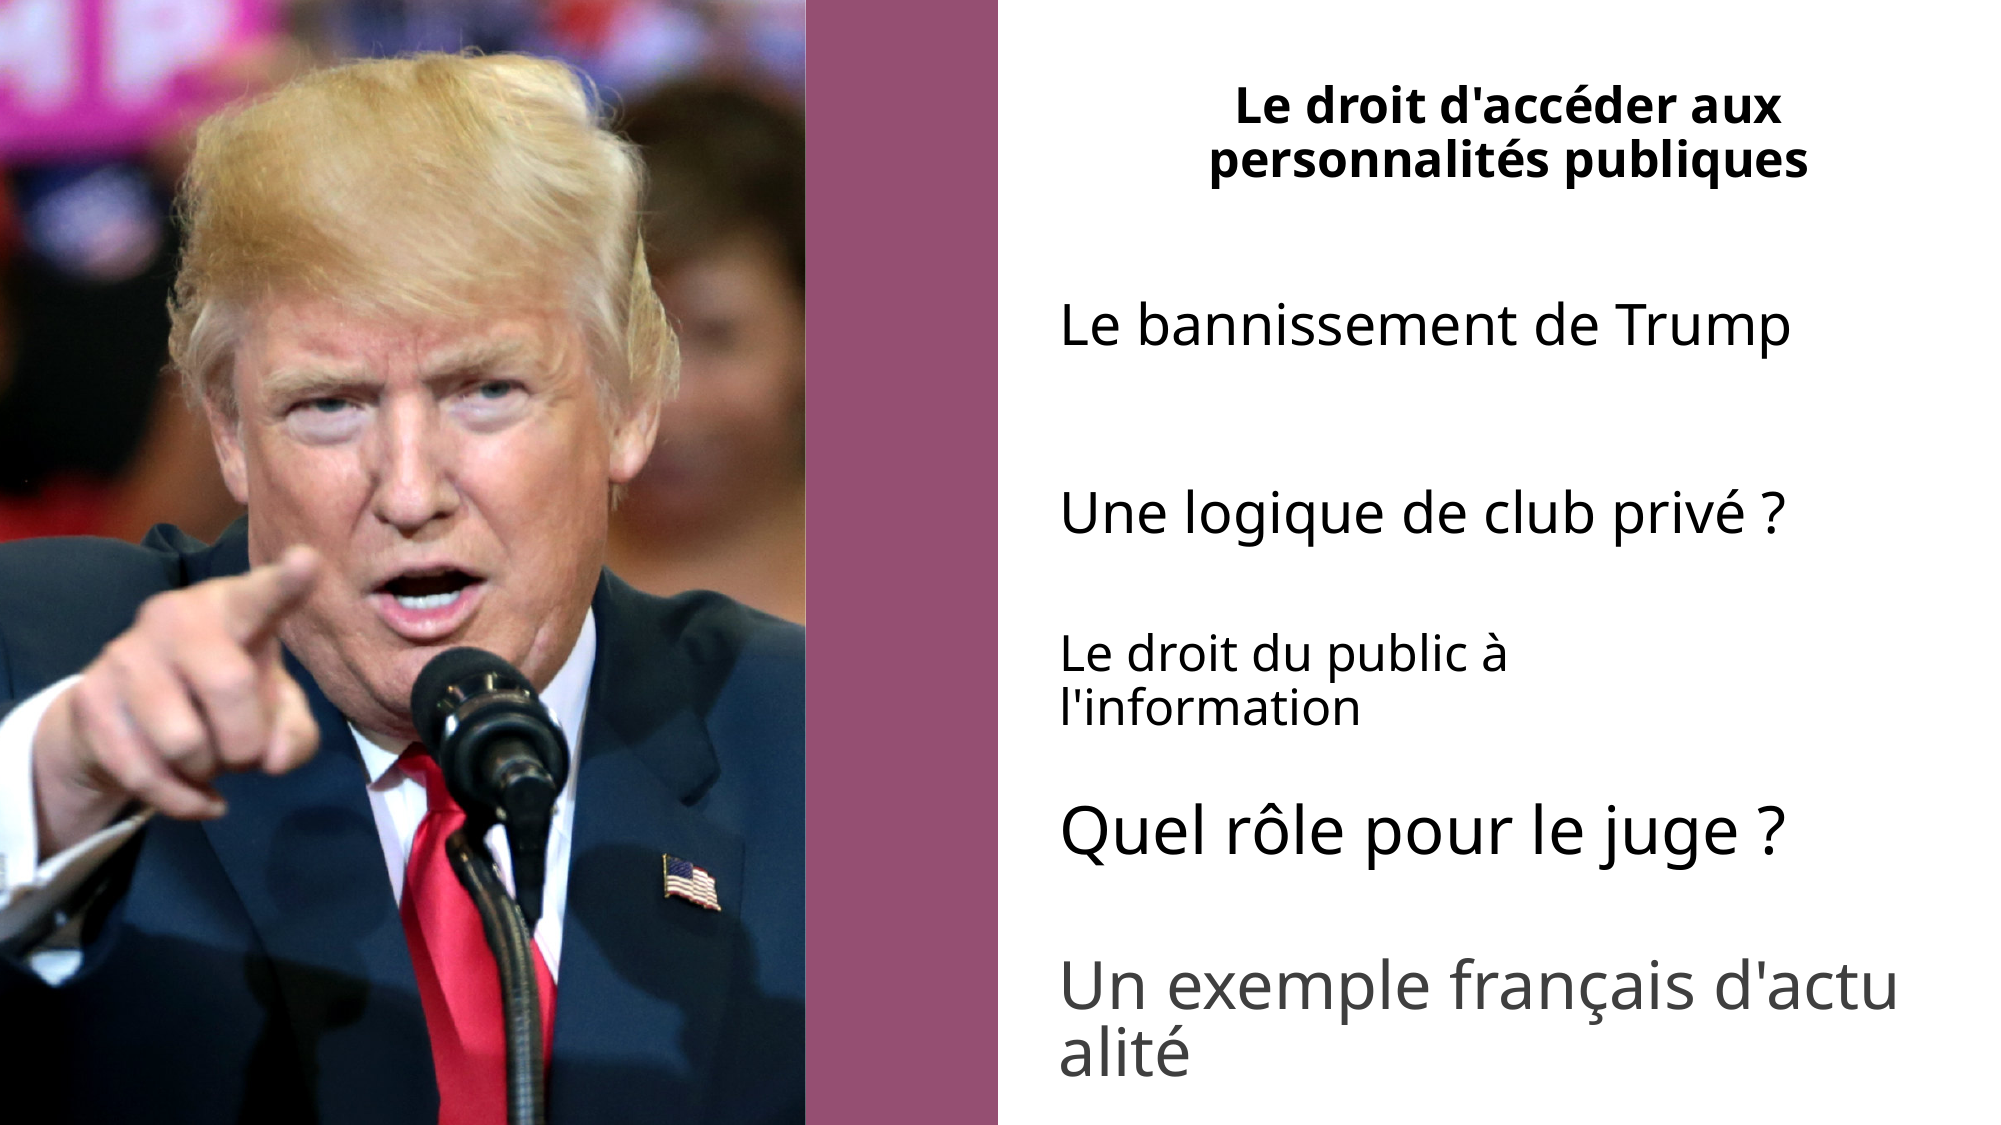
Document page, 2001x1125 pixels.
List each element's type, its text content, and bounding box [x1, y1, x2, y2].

text_box Un exemple français d'actualité [1043, 935, 1924, 1032]
list Le bannissement de Trump [1044, 264, 1833, 389]
picture [0, 0, 806, 1125]
list Une logique de club privé ? [1044, 452, 1833, 577]
list Le droit d'accéder aux personnalités publiques [1077, 72, 1941, 197]
list Le droit du public à l'information [1044, 620, 1833, 745]
list Quel rôle pour le juge ? [1044, 770, 1833, 895]
